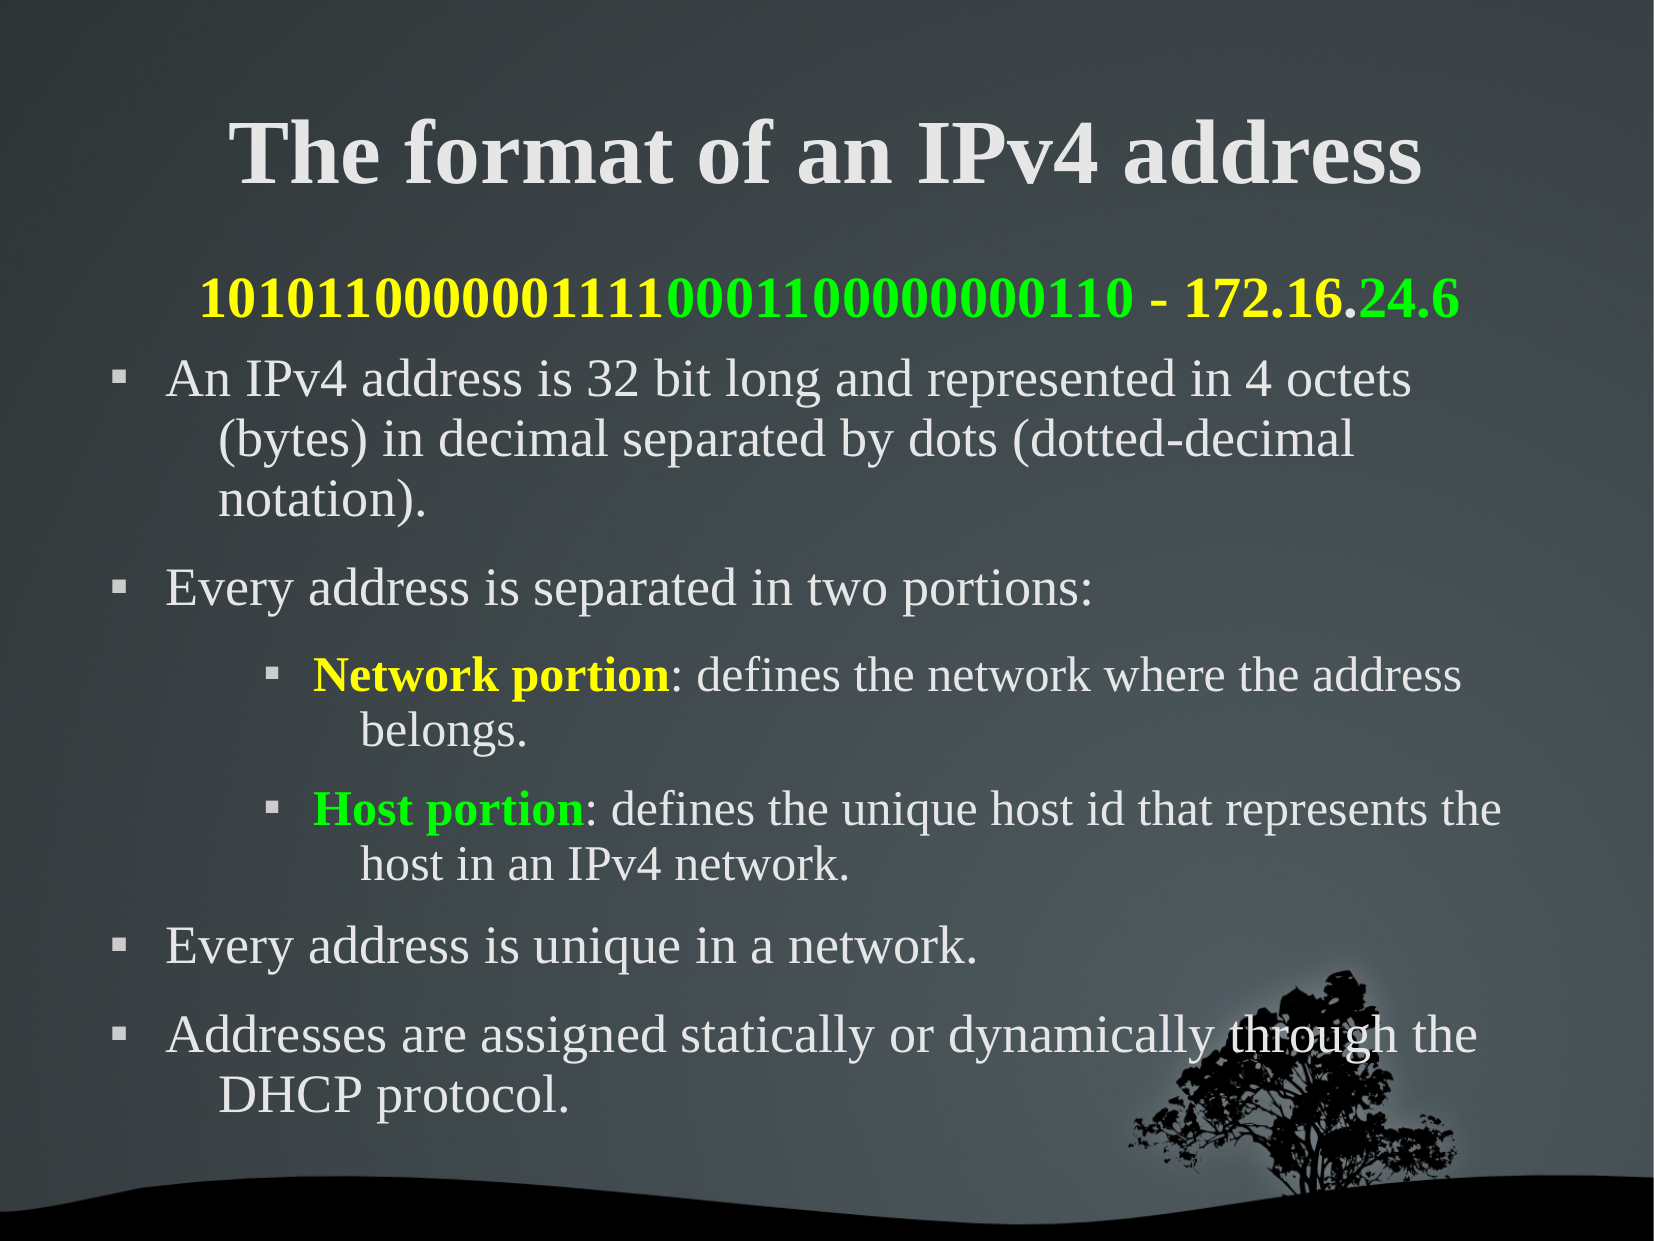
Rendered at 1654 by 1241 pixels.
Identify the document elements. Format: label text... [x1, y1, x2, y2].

list 10101100000011110001100000000110 - 172.16.24.6 An IPv4 address is 32 bit long and represented in 4 octets (bytes) in decimal separated by dots (dotted-decimal notation). Every address is separated in two portions: Network portion: defines the network where the address belongs. Host portion: defines the unique host id that represents the host in an IPv4 network. Every address is unique in a network. Addresses are assigned statically or dynamically through the DHCP protocol. [76, 265, 1565, 1206]
picture [0, 0, 1654, 1241]
title The format of an IPv4 address [82, 49, 1571, 257]
